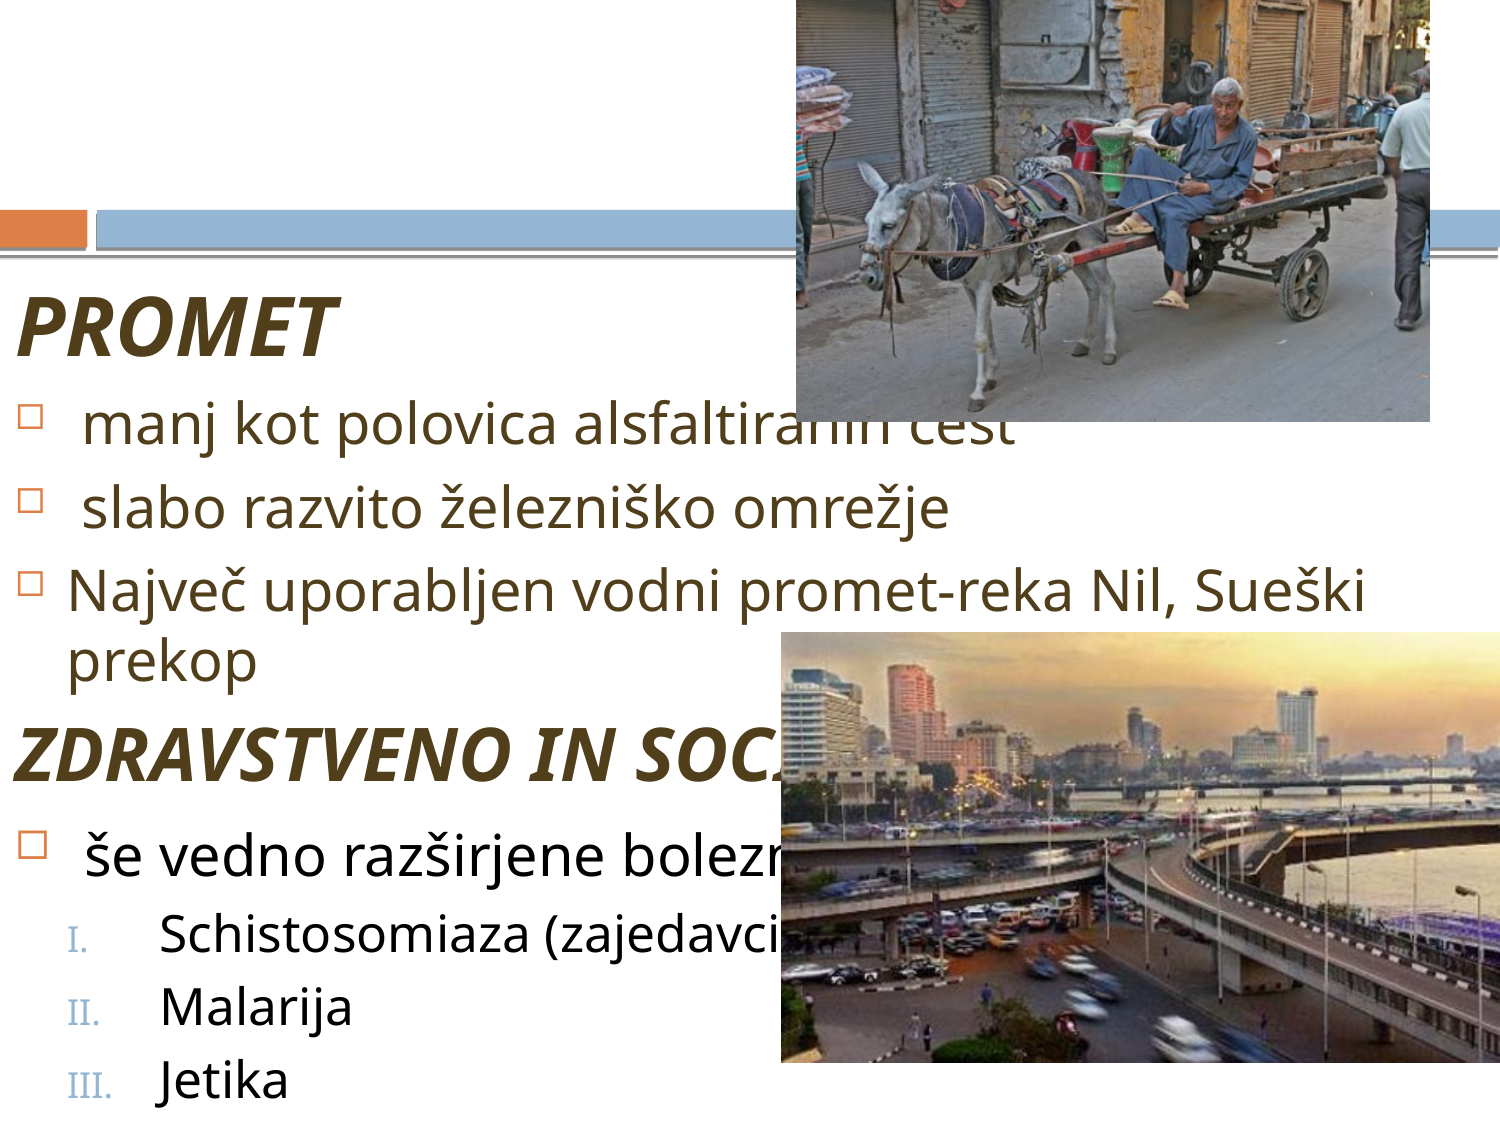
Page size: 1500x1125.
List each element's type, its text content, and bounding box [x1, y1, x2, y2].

list PROMET manj kot polovica alsfaltiranih cest slabo razvito železniško omrežje Največ uporabljen vodni promet-reka Nil, Sueški prekop ZDRAVSTVENO IN SOCIALNO VARSTVO še vedno razširjene bolezni: Schistosomiaza (zajedavci iz rečne vode) Malarija Jetika [0, 0, 1477, 1125]
picture [781, 632, 1500, 1063]
picture [796, 0, 1430, 422]
